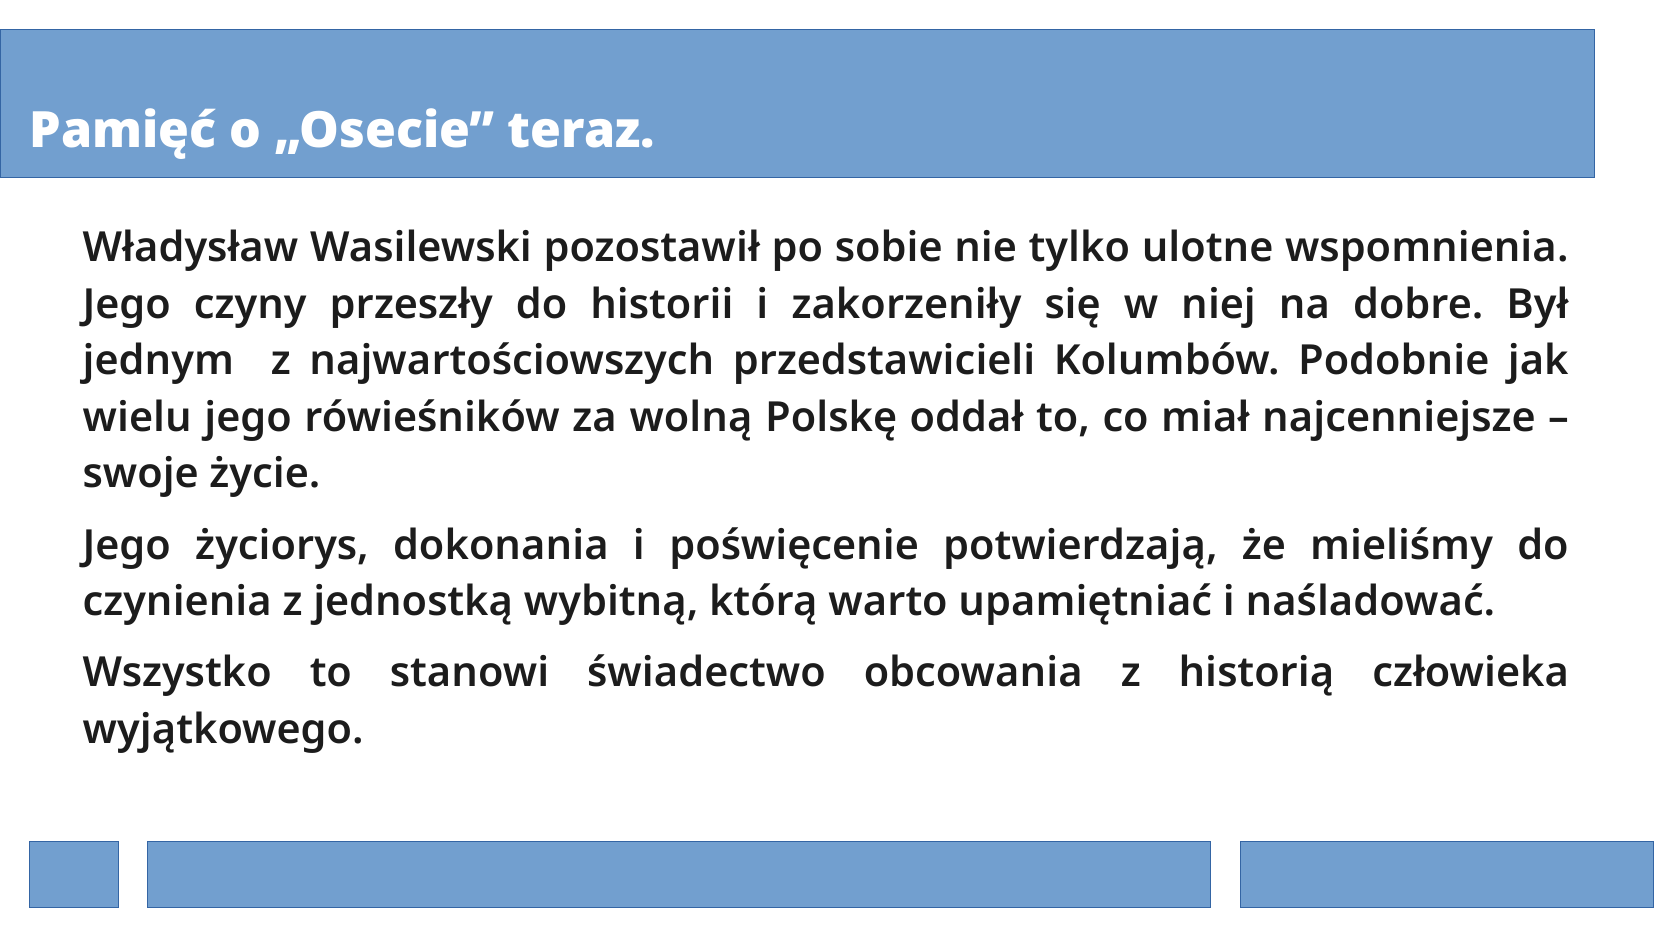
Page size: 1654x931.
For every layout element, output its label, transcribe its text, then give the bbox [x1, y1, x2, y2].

title Pamięć o „Osecie” teraz. [29, 44, 1565, 163]
list Władysław Wasilewski pozostawił po sobie nie tylko ulotne wspomnienia. Jego czyny przeszły do historii i zakorzeniły się w niej na dobre. Był jednym z najwartościowszych przedstawicieli Kolumbów. Podobnie jak wielu jego rówieśników za wolną Polskę oddał to, co miał najcenniejsze – swoje życie. Jego życiorys, dokonania i poświęcenie potwierdzają, że mieliśmy do czynienia z jednostką wybitną, którą warto upamiętniać i naśladować. Wszystko to stanowi świadectwo obcowania z historią człowieka wyjątkowego. [82, 217, 1571, 758]
